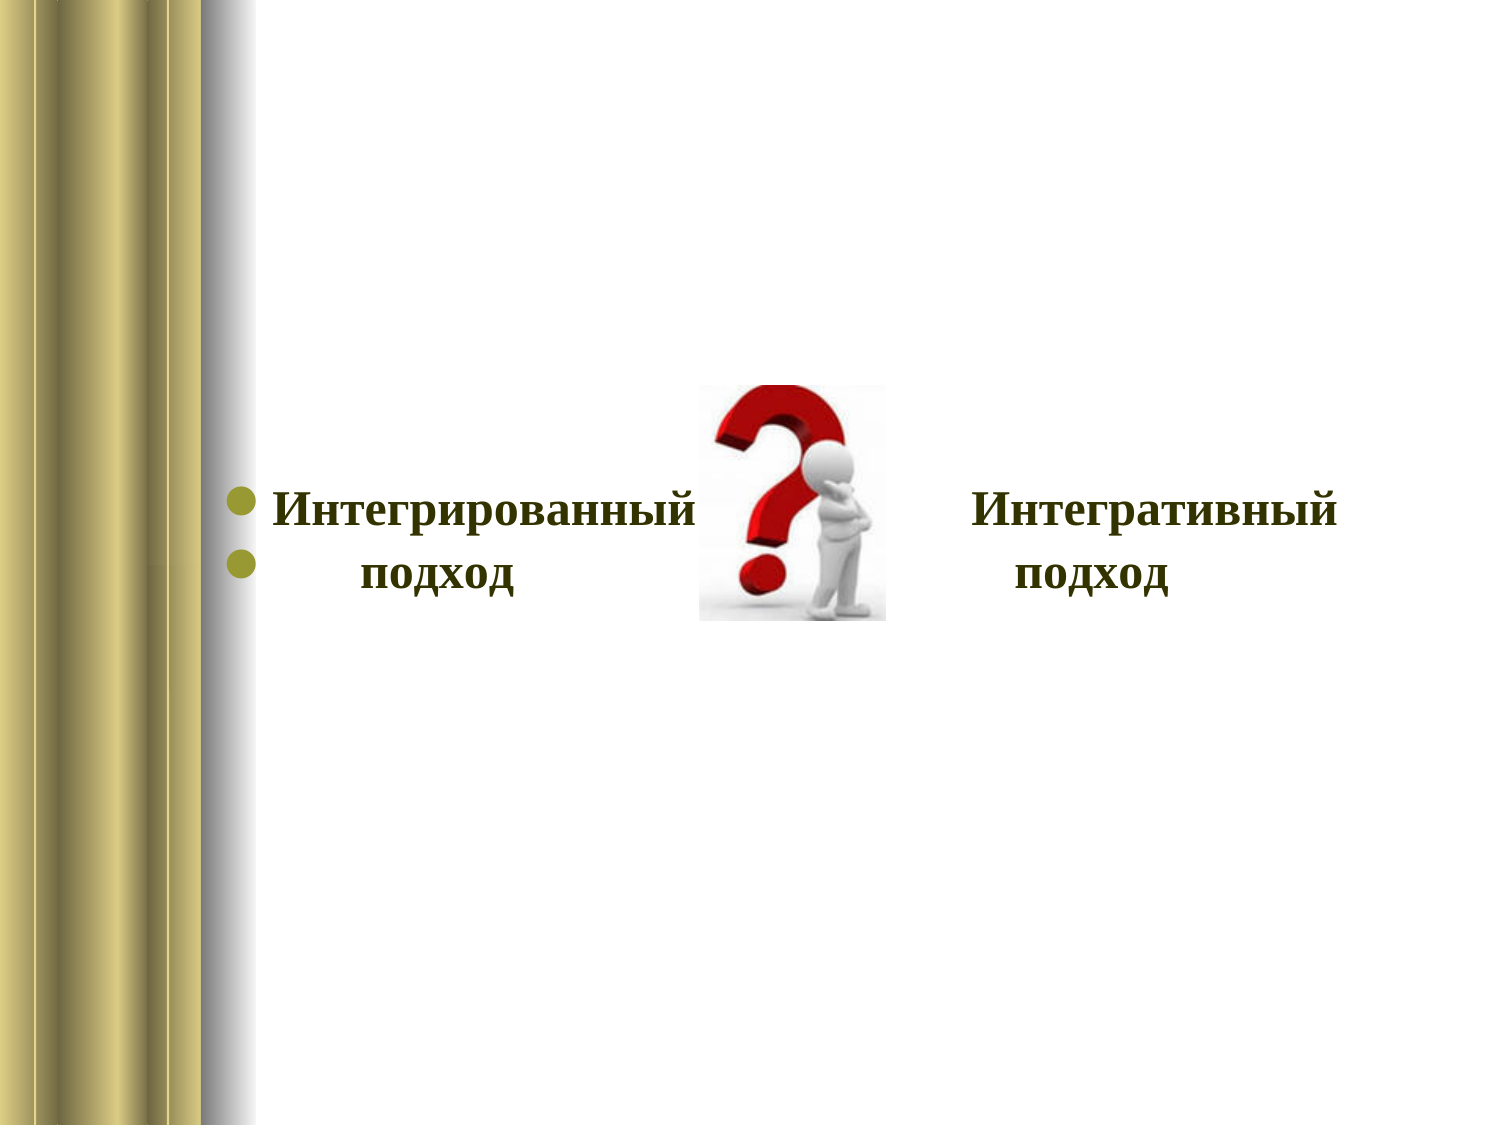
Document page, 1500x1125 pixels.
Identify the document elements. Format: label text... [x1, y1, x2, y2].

list Интегрированный Интегративный подход подход [207, 410, 1419, 884]
picture [699, 385, 886, 621]
